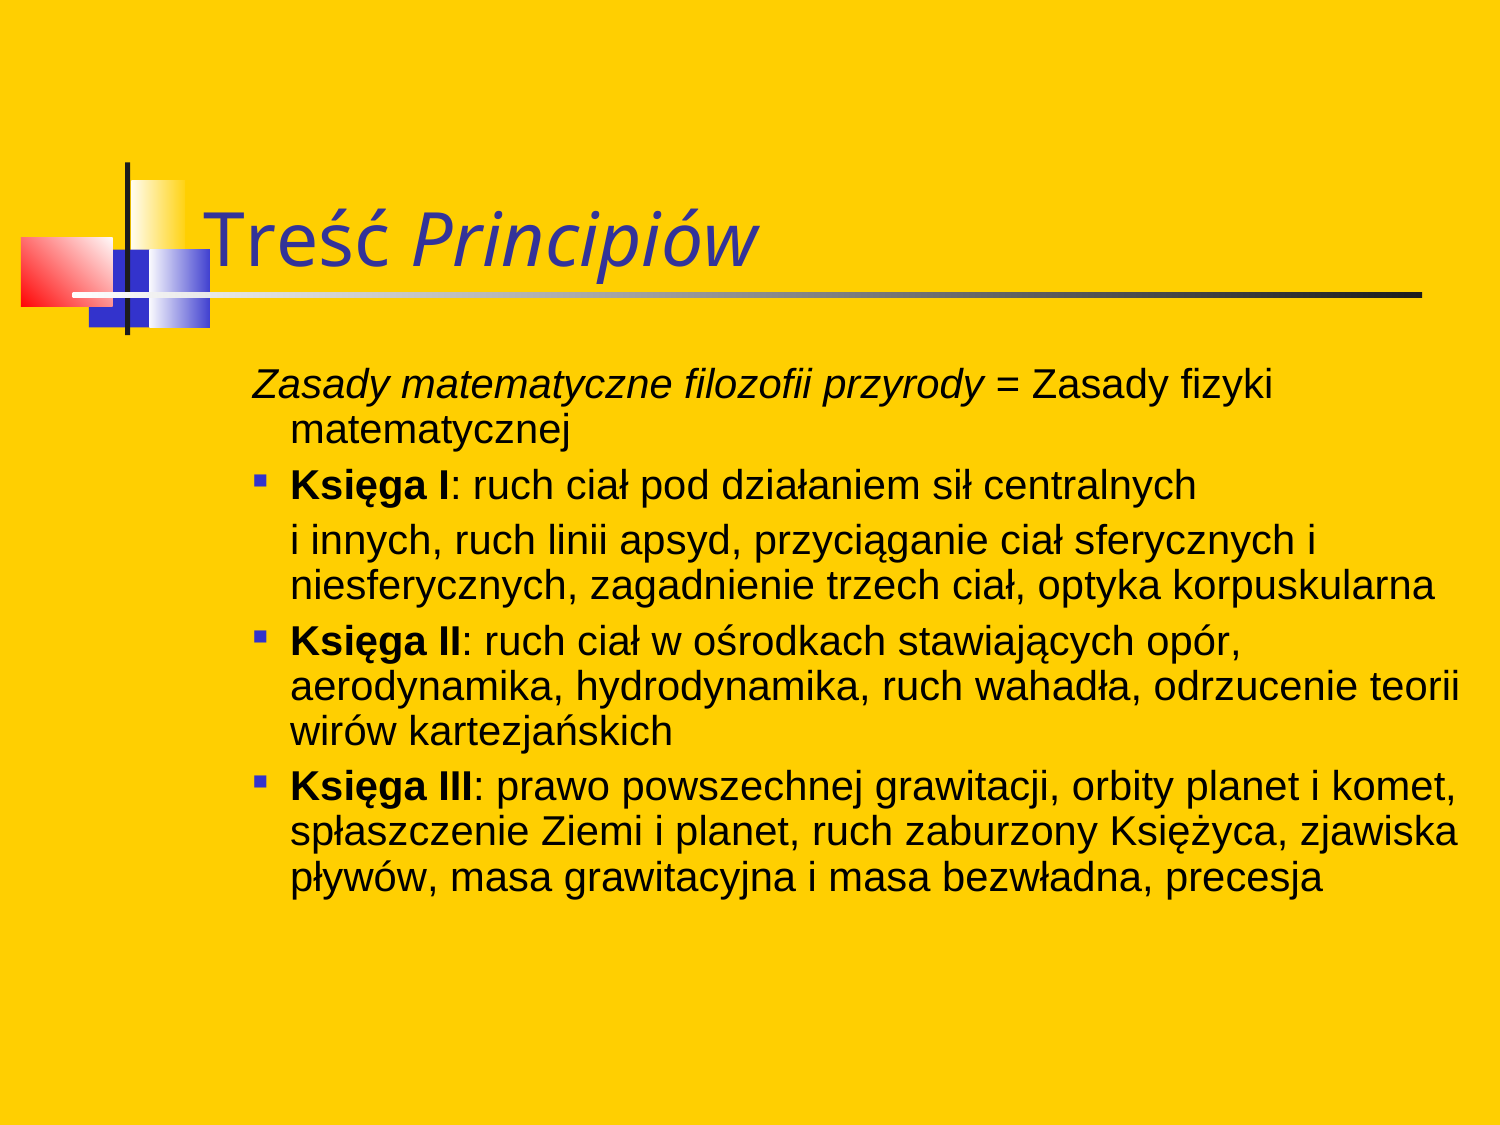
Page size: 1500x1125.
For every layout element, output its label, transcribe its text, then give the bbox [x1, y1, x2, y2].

title Treść Principiów [188, 101, 1468, 275]
list Zasady matematyczne filozofii przyrody = Zasady fizyki matematycznej Księga I: ruch ciał pod działaniem sił centralnych i innych, ruch linii apsyd, przyciąganie ciał sferycznych i niesferycznych, zagadnienie trzech ciał, optyka korpuskularna Księga II: ruch ciał w ośrodkach stawiających opór, aerodynamika, hydrodynamika, ruch wahadła, odrzucenie teorii wirów kartezjańskich Księga III: prawo powszechnej grawitacji, orbity planet i komet, spłaszczenie Ziemi i planet, ruch zaburzony Księżyca, zjawiska pływów, masa grawitacyjna i masa bezwładna, precesja [87, 275, 1500, 951]
